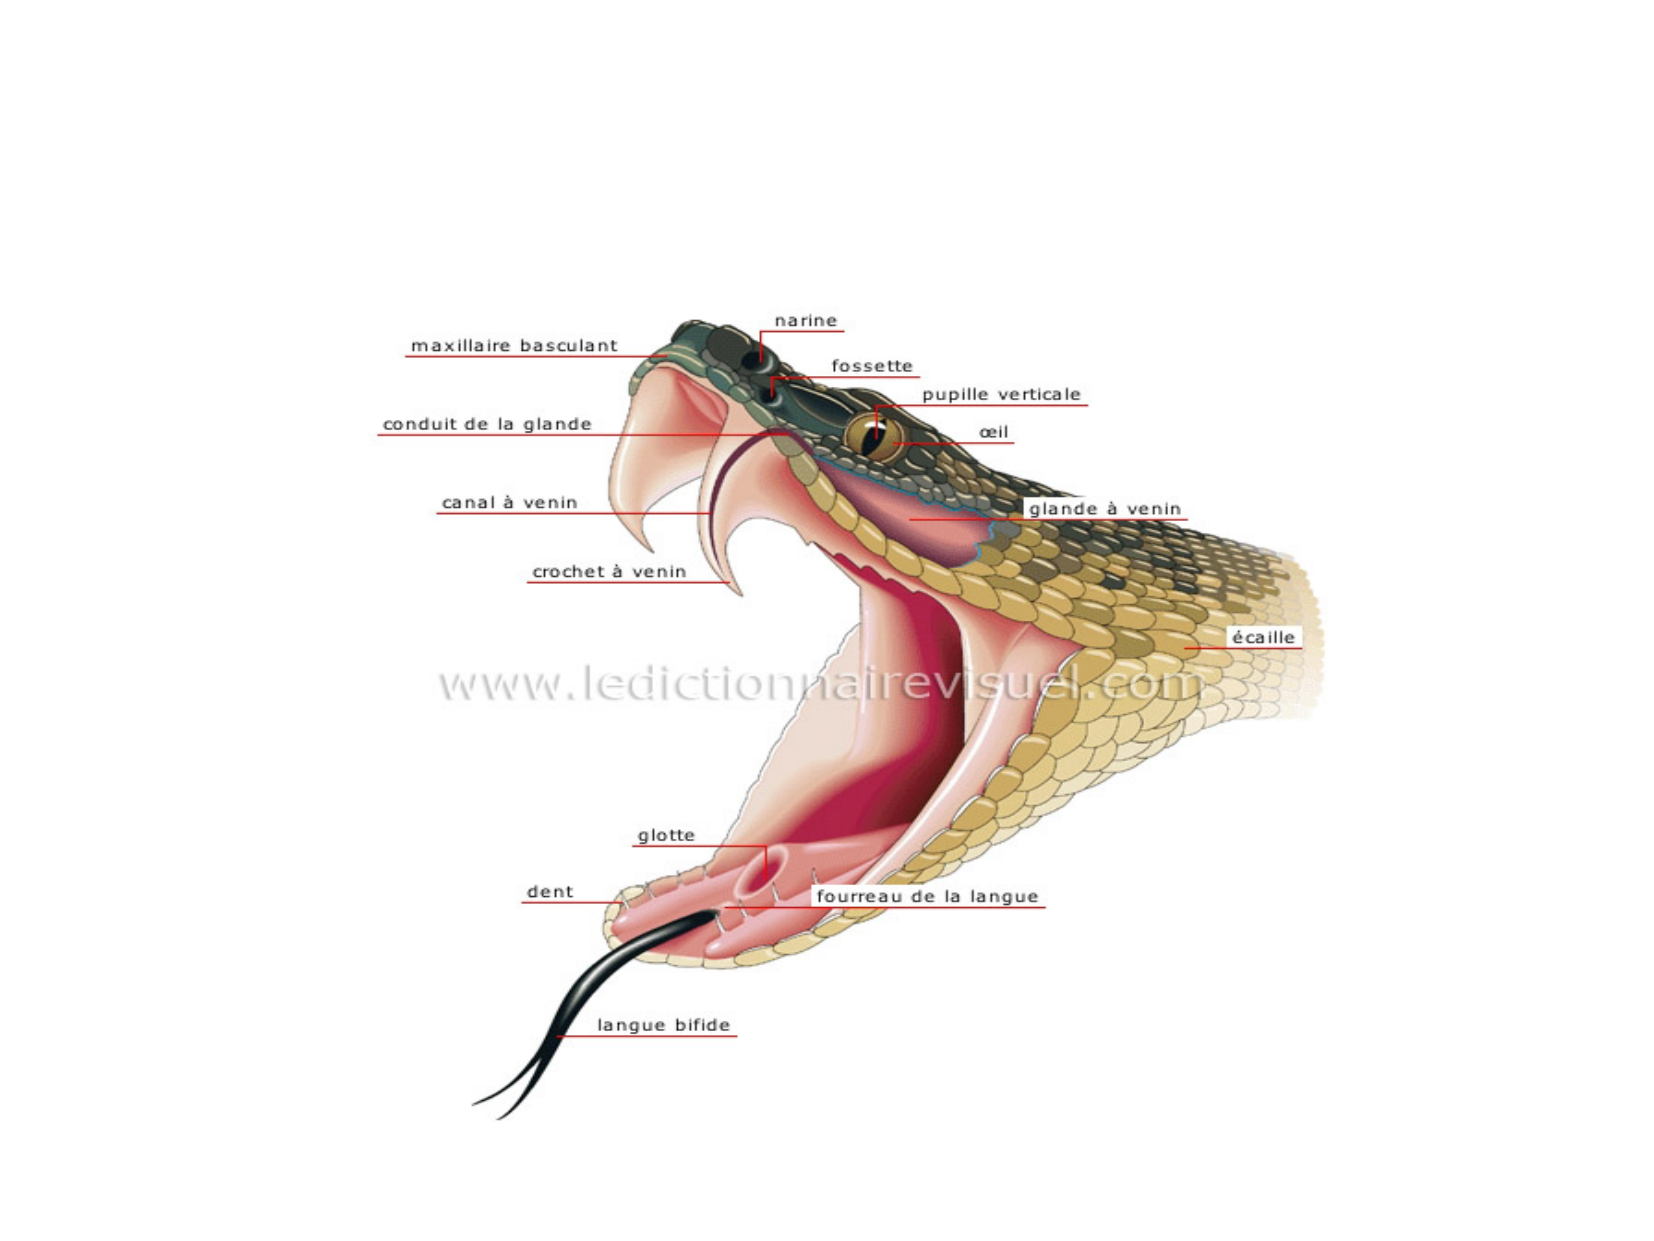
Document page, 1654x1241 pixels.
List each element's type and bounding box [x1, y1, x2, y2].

picture [88, 295, 1565, 1123]
